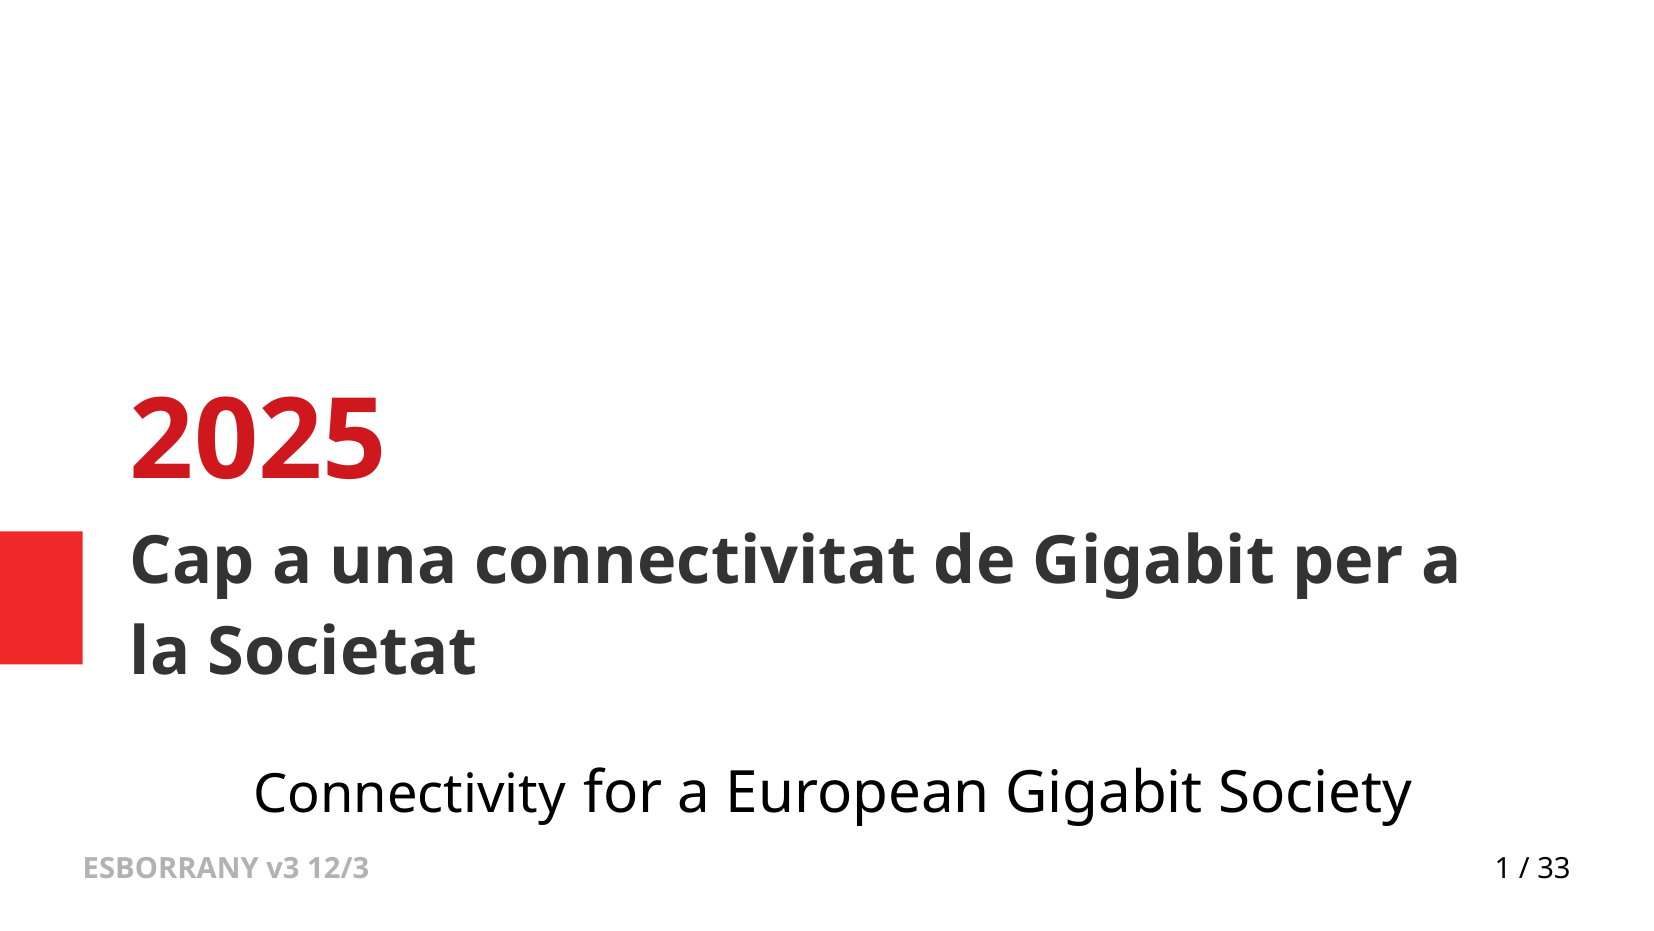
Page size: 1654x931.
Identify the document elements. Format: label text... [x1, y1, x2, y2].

title 2025 Cap a una connectivitat de Gigabit per a la Societat [129, 342, 1536, 710]
subtitle Connectivity for a European Gigabit Society [129, 726, 1536, 848]
